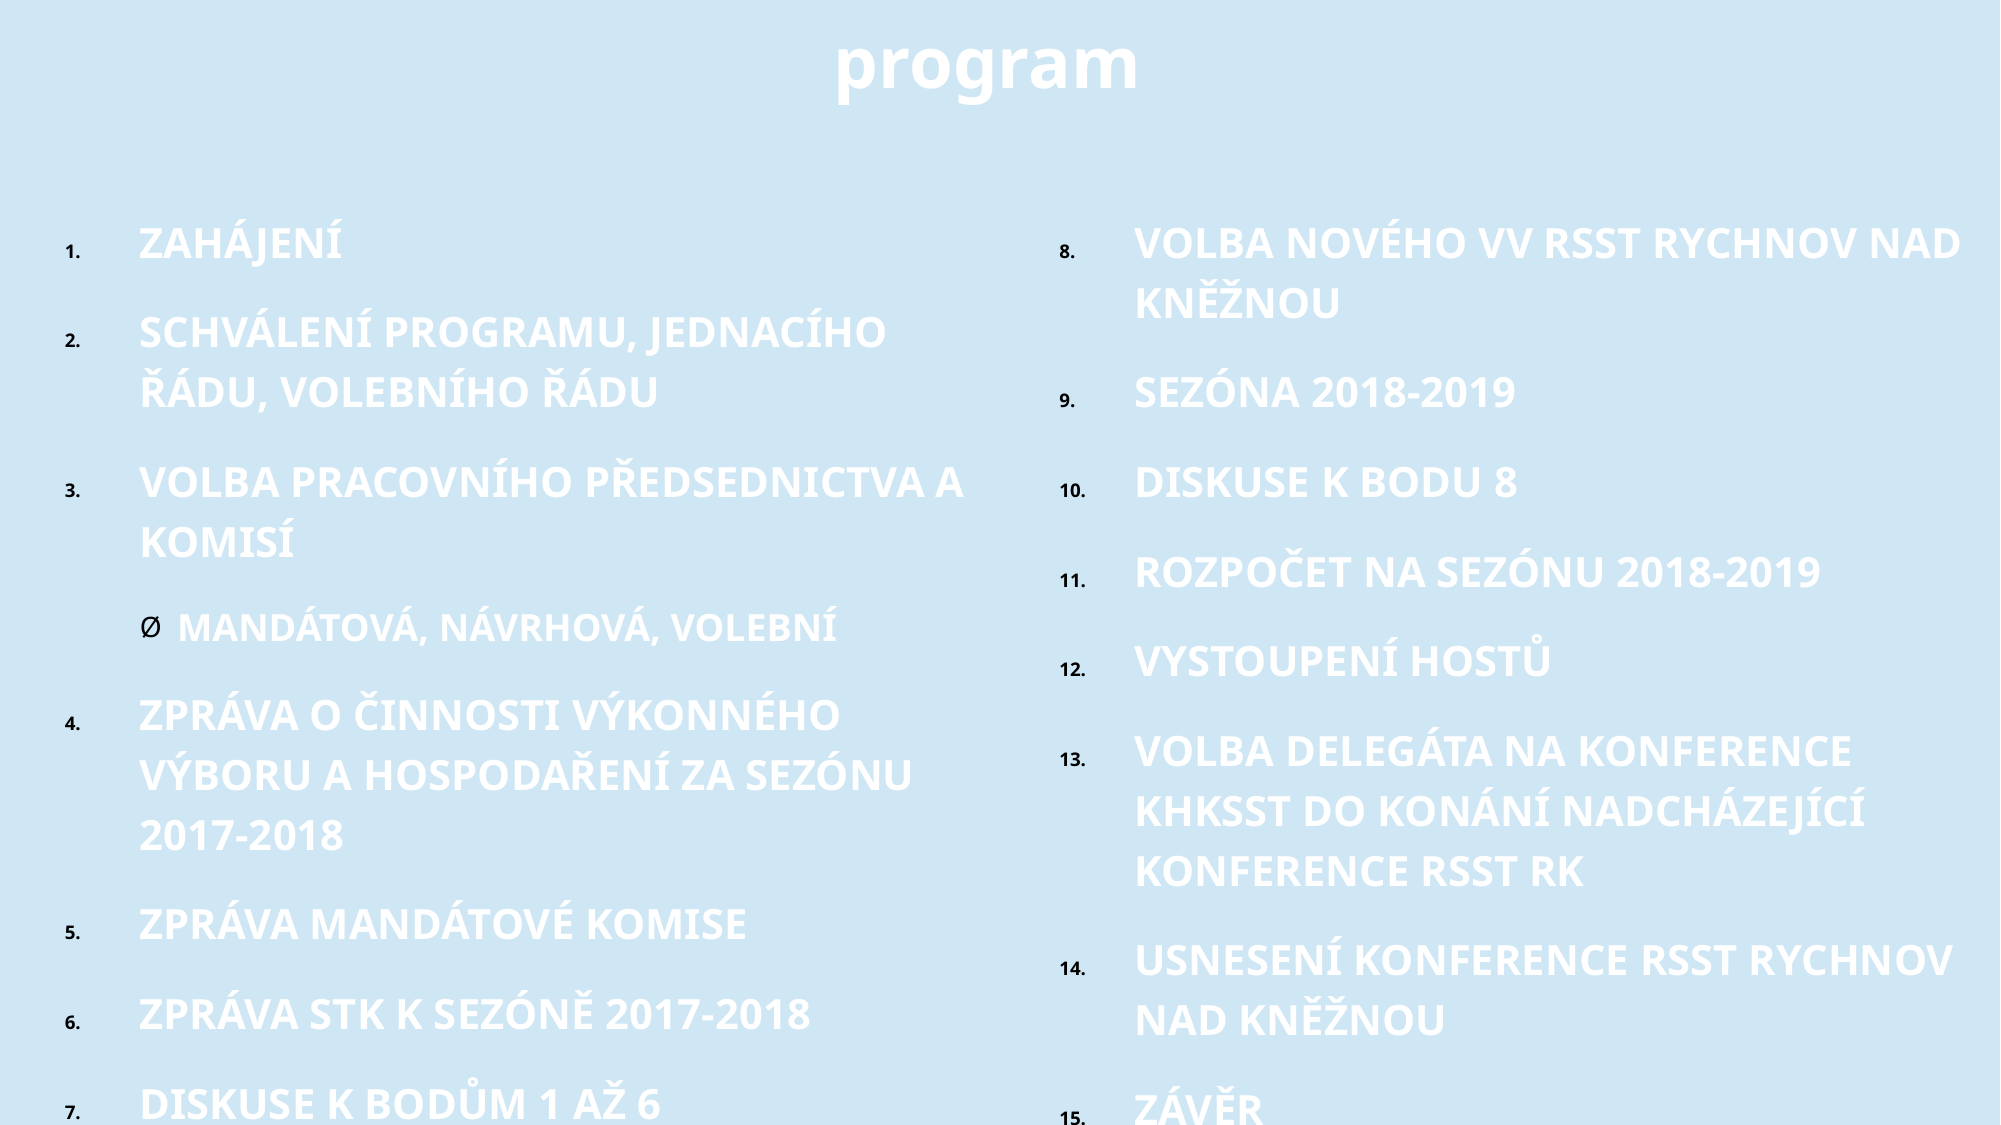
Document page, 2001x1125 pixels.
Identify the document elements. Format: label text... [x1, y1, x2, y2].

list VOLBA NOVÉHO VV RSST RYCHNOV NAD KNĚŽNOU SEZÓNA 2018-2019 DISKUSE K BODU 8 ROZPOČET NA SEZÓNU 2018-2019 VYSTOUPENÍ HOSTŮ VOLBA DELEGÁTA NA KONFERENCE KHKSST DO KONÁNÍ NADCHÁZEJÍCÍ KONFERENCE RSST RK USNESENÍ KONFERENCE RSST RYCHNOV NAD KNĚŽNOU ZÁVĚR [1044, 199, 1995, 1075]
list ZAHÁJENÍ SCHVÁLENÍ PROGRAMU, JEDNACÍHO ŘÁDU, VOLEBNÍHO ŘÁDU VOLBA PRACOVNÍHO PŘEDSEDNICTVA A KOMISÍ MANDÁTOVÁ, NÁVRHOVÁ, VOLEBNÍ ZPRÁVA O ČINNOSTI VÝKONNÉHO VÝBORU A HOSPODAŘENÍ ZA SEZÓNU 2017-2018 ZPRÁVA MANDÁTOVÉ KOMISE ZPRÁVA STK K SEZÓNĚ 2017-2018 DISKUSE K BODŮM 1 AŽ 6 [49, 199, 1000, 1105]
title program [138, 20, 1837, 238]
